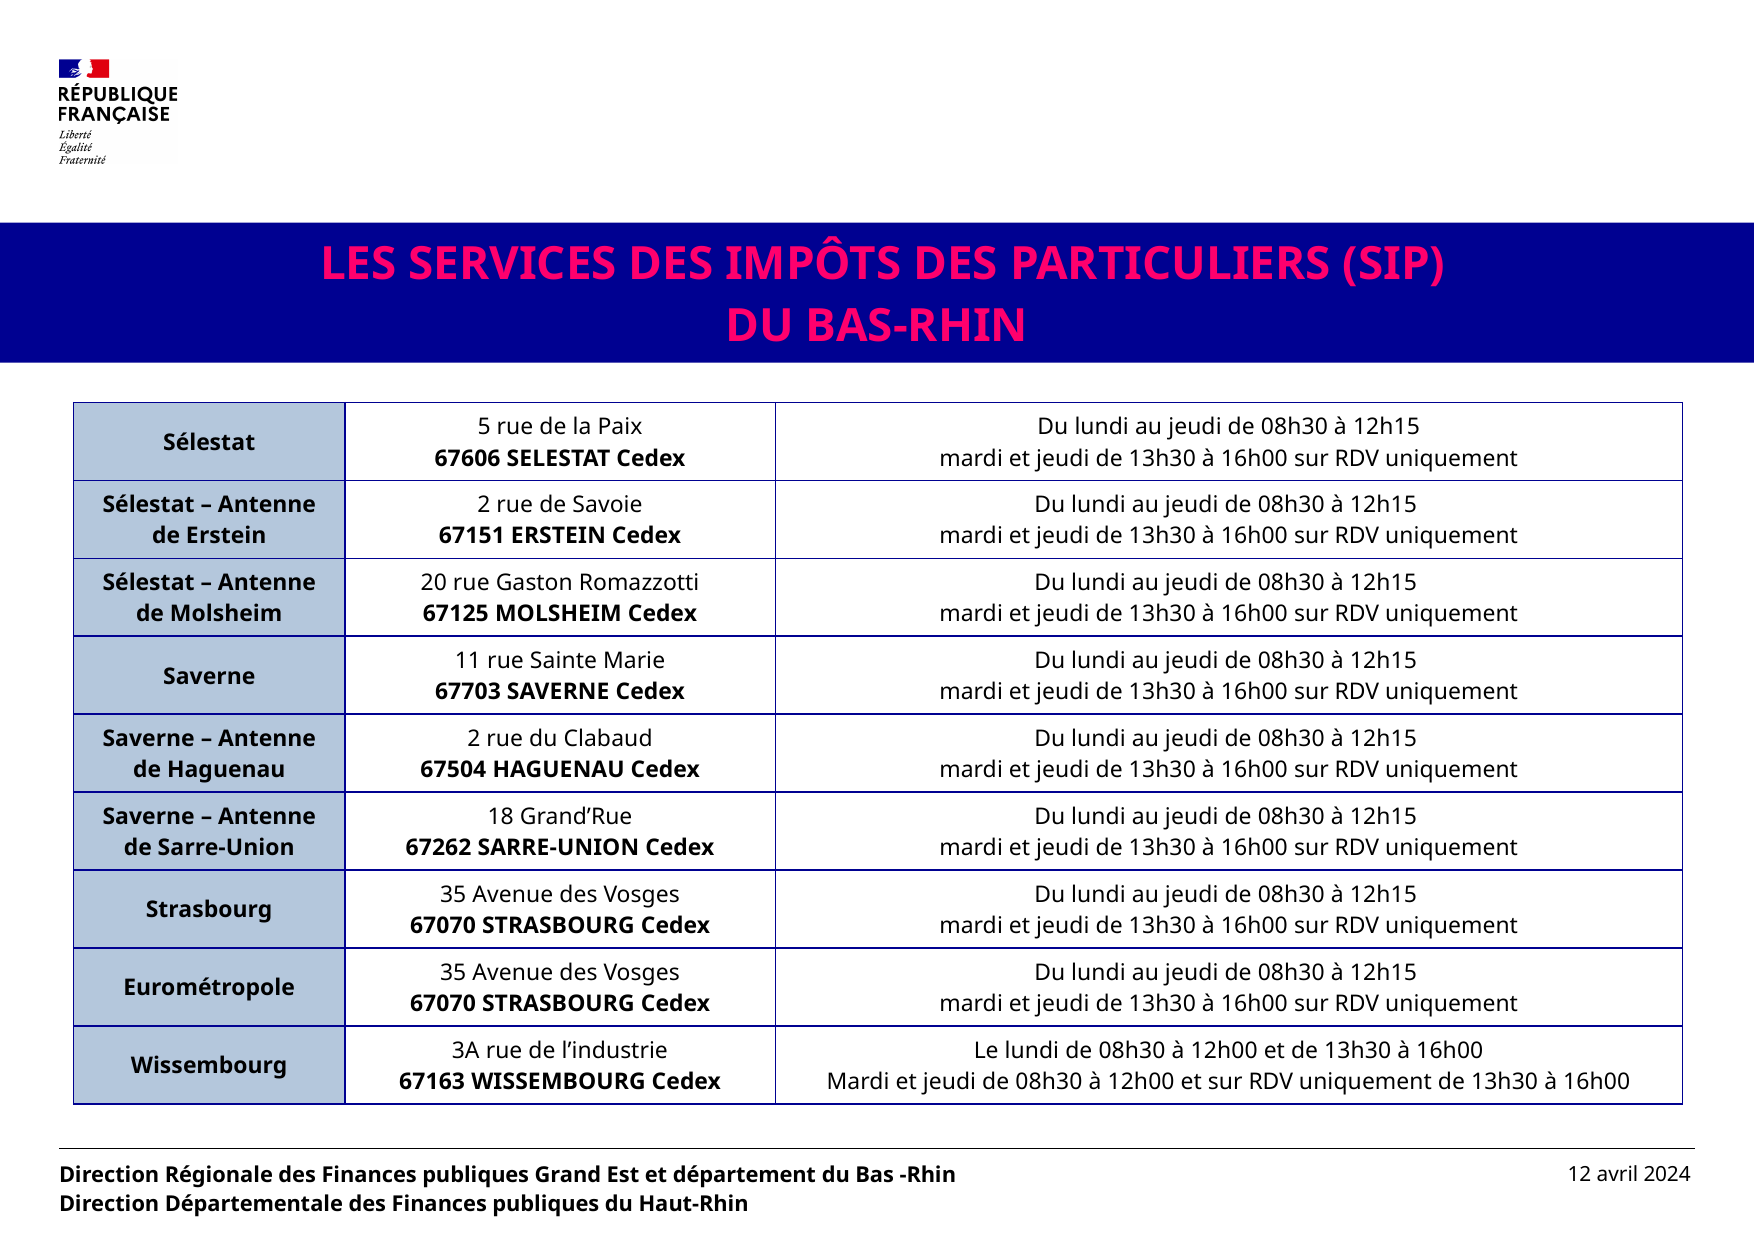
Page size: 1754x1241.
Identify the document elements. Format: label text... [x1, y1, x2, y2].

table_cell Le lundi de 08h30 à 12h00 et de 13h30 à 16h00 Mardi et jeudi de 08h30 à 12h00 et sur RDV uniquement de 13h30 à 16h00 [776, 1027, 1682, 1103]
table_cell Du lundi au jeudi de 08h30 à 12h15 mardi et jeudi de 13h30 à 16h00 sur RDV uniquement [776, 793, 1682, 869]
table_cell 35 Avenue des Vosges 67070 STRASBOURG Cedex [346, 871, 775, 947]
table_cell Du lundi au jeudi de 08h30 à 12h15 mardi et jeudi de 13h30 à 16h00 sur RDV uniquement [776, 871, 1682, 947]
table_cell Sélestat – Antenne de Erstein [74, 481, 344, 558]
table_cell 3A rue de l’industrie 67163 WISSEMBOURG Cedex [346, 1027, 775, 1103]
table_cell 35 Avenue des Vosges 67070 STRASBOURG Cedex [346, 949, 775, 1025]
table_cell Wissembourg [74, 1027, 344, 1103]
table_cell Du lundi au jeudi de 08h30 à 12h15 mardi et jeudi de 13h30 à 16h00 sur RDV uniquement [776, 559, 1682, 635]
table_cell 11 rue Sainte Marie 67703 SAVERNE Cedex [346, 637, 775, 713]
table_cell Strasbourg [74, 871, 344, 947]
table_cell Du lundi au jeudi de 08h30 à 12h15 mardi et jeudi de 13h30 à 16h00 sur RDV uniquement [776, 637, 1682, 713]
table_cell 2 rue du Clabaud 67504 HAGUENAU Cedex [346, 715, 775, 791]
table_header Sélestat [74, 403, 344, 480]
table_cell Sélestat – Antenne de Molsheim [74, 559, 344, 635]
table_cell Du lundi au jeudi de 08h30 à 12h15 mardi et jeudi de 13h30 à 16h00 sur RDV uniquement [776, 481, 1682, 558]
table_header Du lundi au jeudi de 08h30 à 12h15 mardi et jeudi de 13h30 à 16h00 sur RDV uniquement [776, 403, 1682, 480]
table_header 5 rue de la Paix 67606 SELESTAT Cedex [346, 403, 775, 480]
text_box LES SERVICES DES IMPÔTS DES PARTICULIERS (SIP) DU BAS-RHIN [0, 224, 1754, 361]
table_cell 18 Grand’Rue 67262 SARRE-UNION Cedex [346, 793, 775, 869]
picture [59, 59, 178, 164]
table_cell Saverne – Antenne de Haguenau [74, 715, 344, 791]
table_cell Eurométropole [74, 949, 344, 1025]
table_cell Du lundi au jeudi de 08h30 à 12h15 mardi et jeudi de 13h30 à 16h00 sur RDV uniquement [776, 715, 1682, 791]
table_cell Saverne – Antenne de Sarre-Union [74, 793, 344, 869]
table_cell Saverne [74, 637, 344, 713]
table_cell 2 rue de Savoie 67151 ERSTEIN Cedex [346, 481, 775, 558]
table_cell 20 rue Gaston Romazzotti 67125 MOLSHEIM Cedex [346, 559, 775, 635]
table_cell Du lundi au jeudi de 08h30 à 12h15 mardi et jeudi de 13h30 à 16h00 sur RDV uniquement [776, 949, 1682, 1025]
